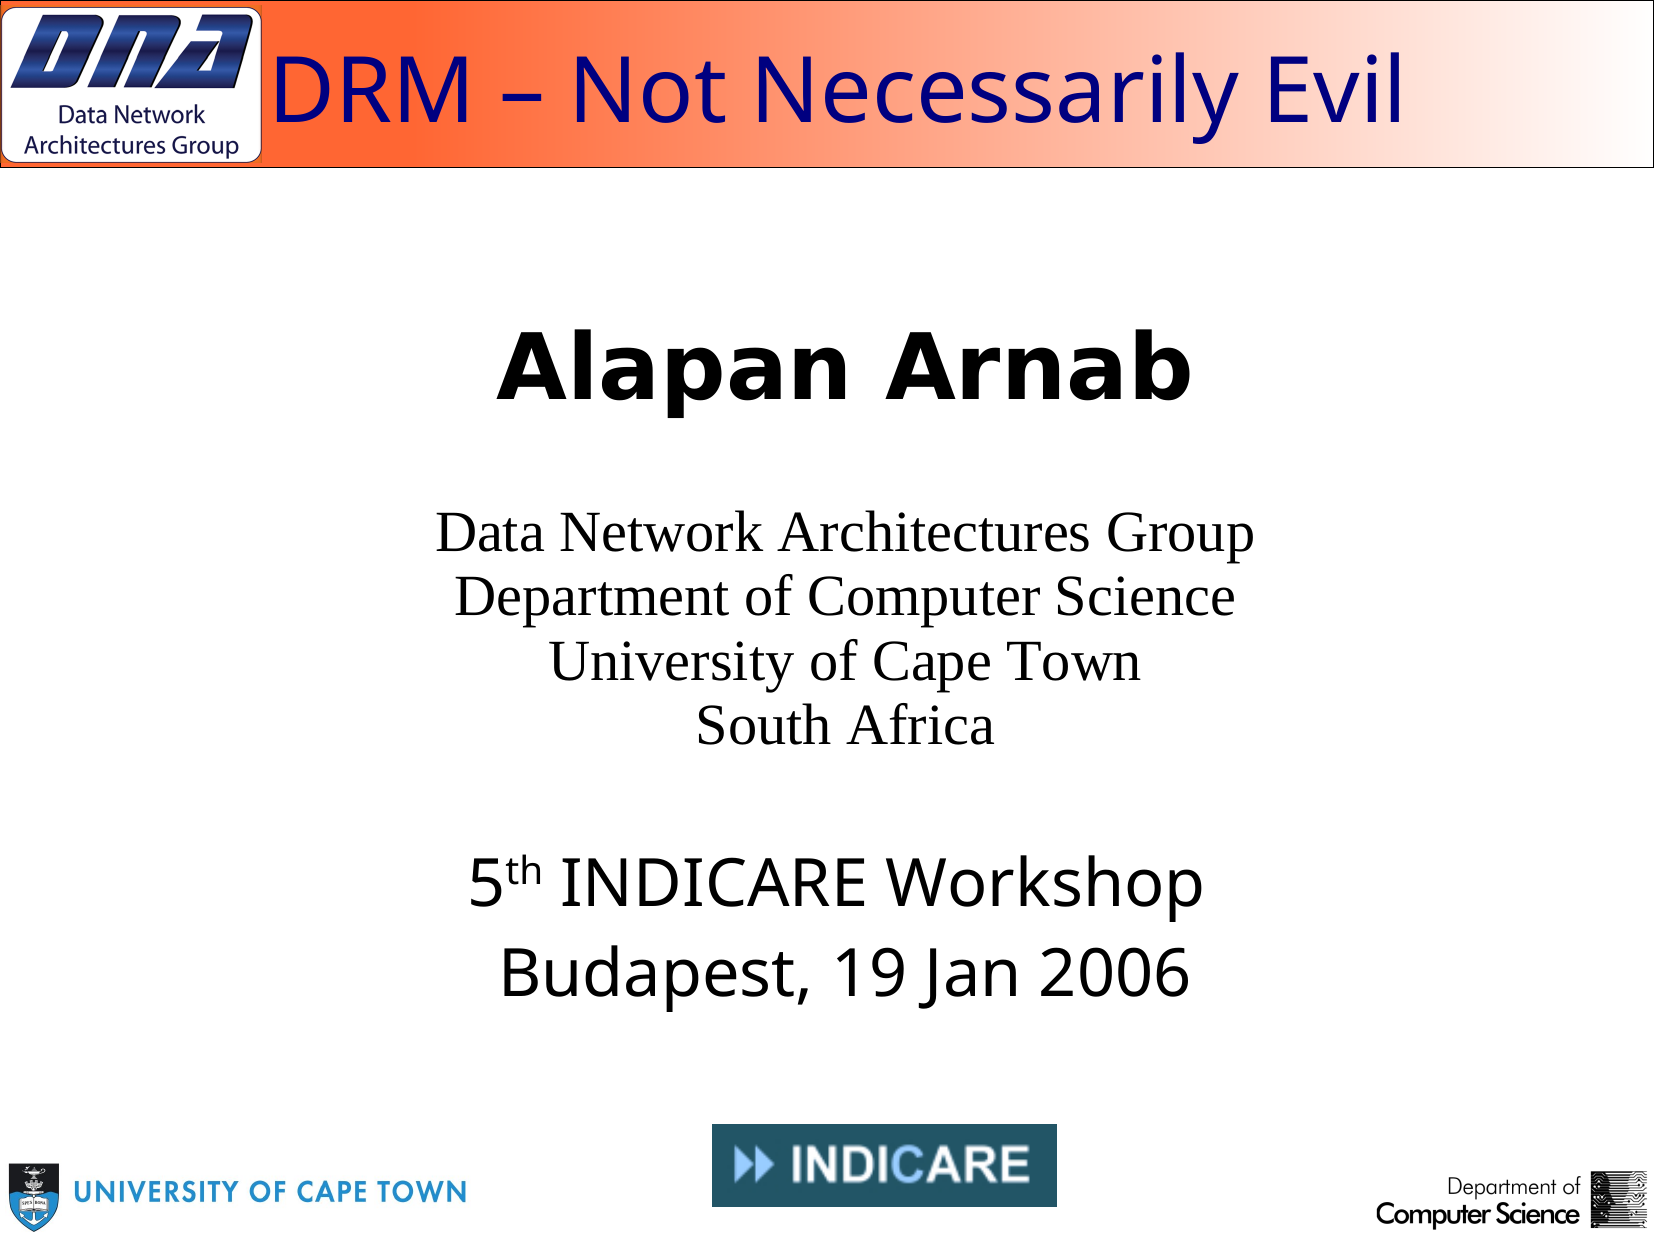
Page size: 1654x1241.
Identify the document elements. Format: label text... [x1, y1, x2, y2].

picture [5, 1159, 479, 1235]
picture [1368, 1159, 1654, 1235]
picture [712, 1124, 1057, 1207]
subtitle Alapan Arnab Data Network Architectures Group Department of Computer Science University of Cape Town South Africa 5th INDICARE Workshop Budapest, 19 Jan 2006 [2, 177, 1654, 1153]
title DRM – Not Necessarily Evil [268, 11, 1654, 163]
picture [0, 5, 262, 163]
